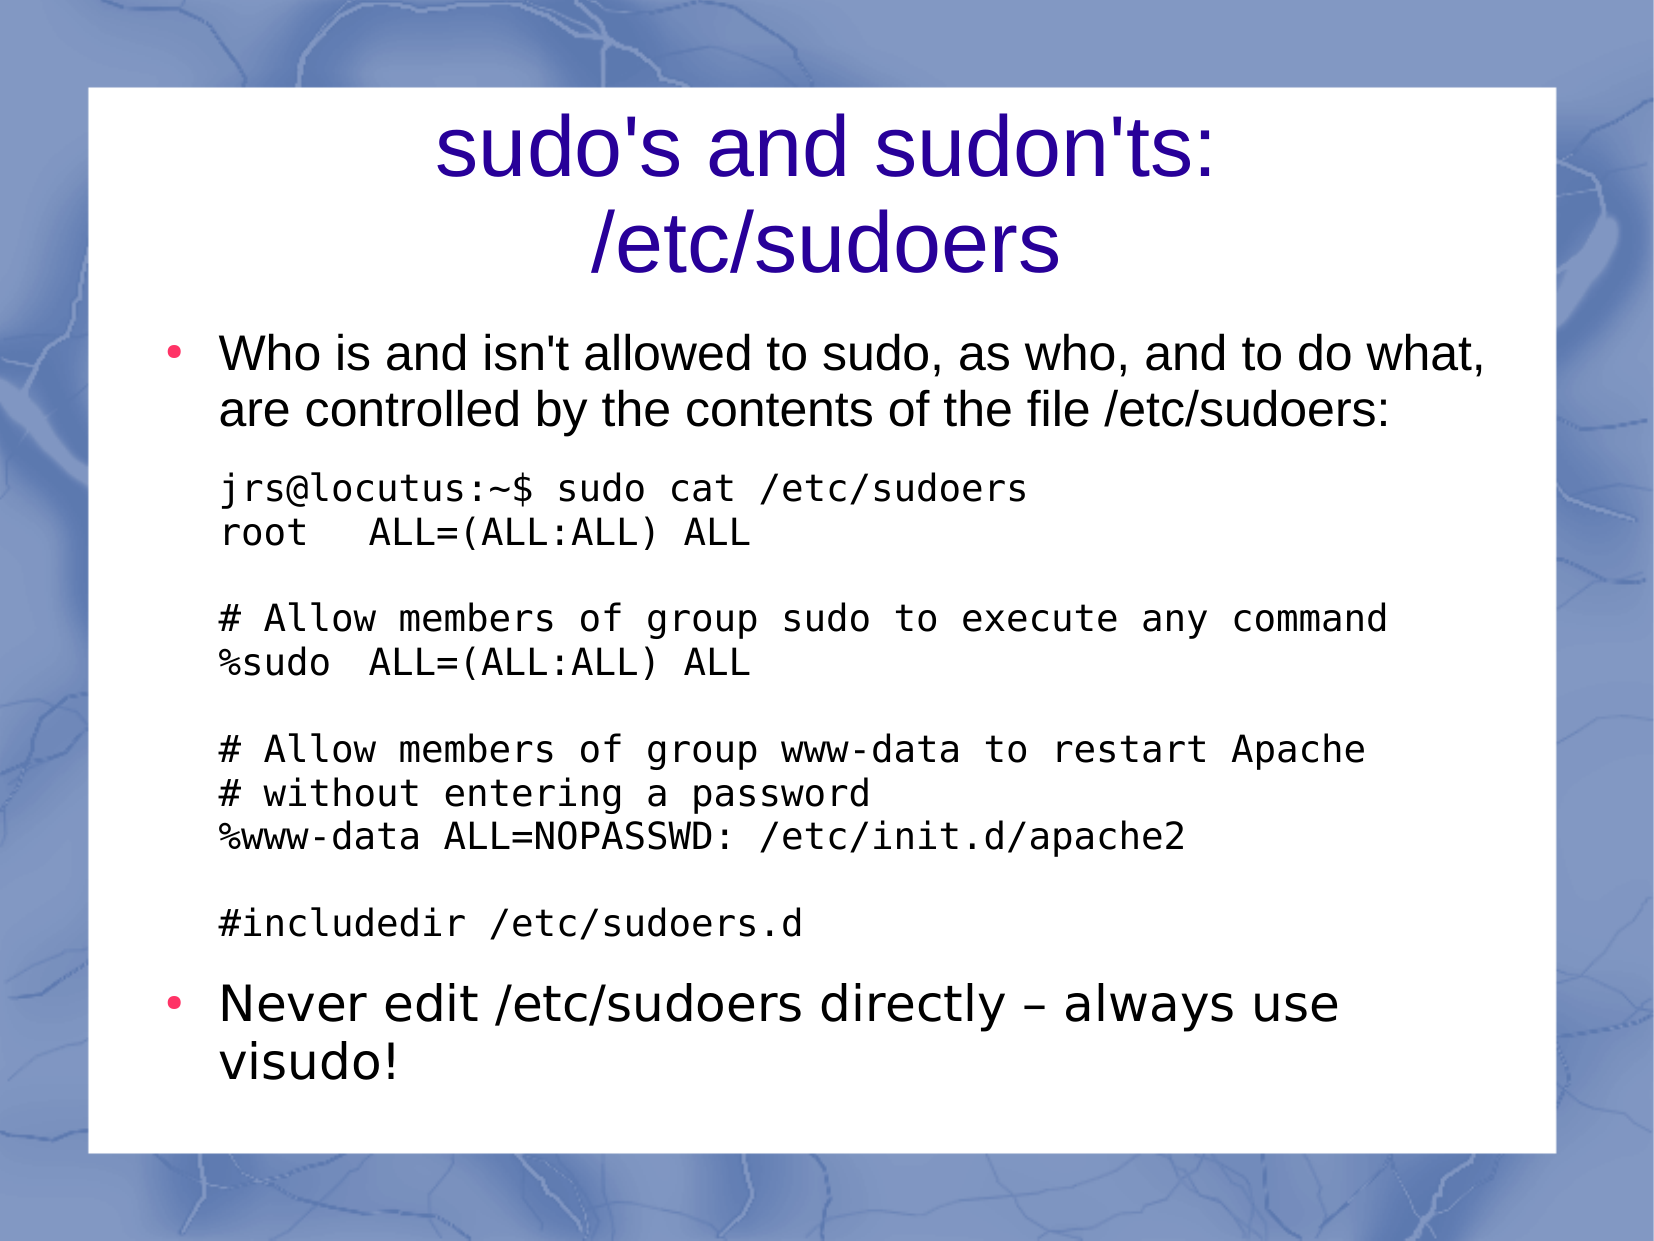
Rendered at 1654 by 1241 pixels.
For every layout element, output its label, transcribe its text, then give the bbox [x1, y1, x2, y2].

picture [0, 0, 1654, 1241]
list Who is and isn't allowed to sudo, as who, and to do what, are controlled by the contents of the file /etc/sudoers: jrs@locutus:~$ sudo cat /etc/sudoers root ALL=(ALL:ALL) ALL # Allow members of group sudo to execute any command %sudo ALL=(ALL:ALL) ALL # Allow members of group www-data to restart Apache # without entering a password %www-data ALL=NOPASSWD: /etc/init.d/apache2 #includedir /etc/sudoers.d Never edit /etc/sudoers directly – always use visudo! [147, 325, 1506, 1165]
title sudo's and sudon'ts: /etc/sudoers [118, 90, 1536, 298]
